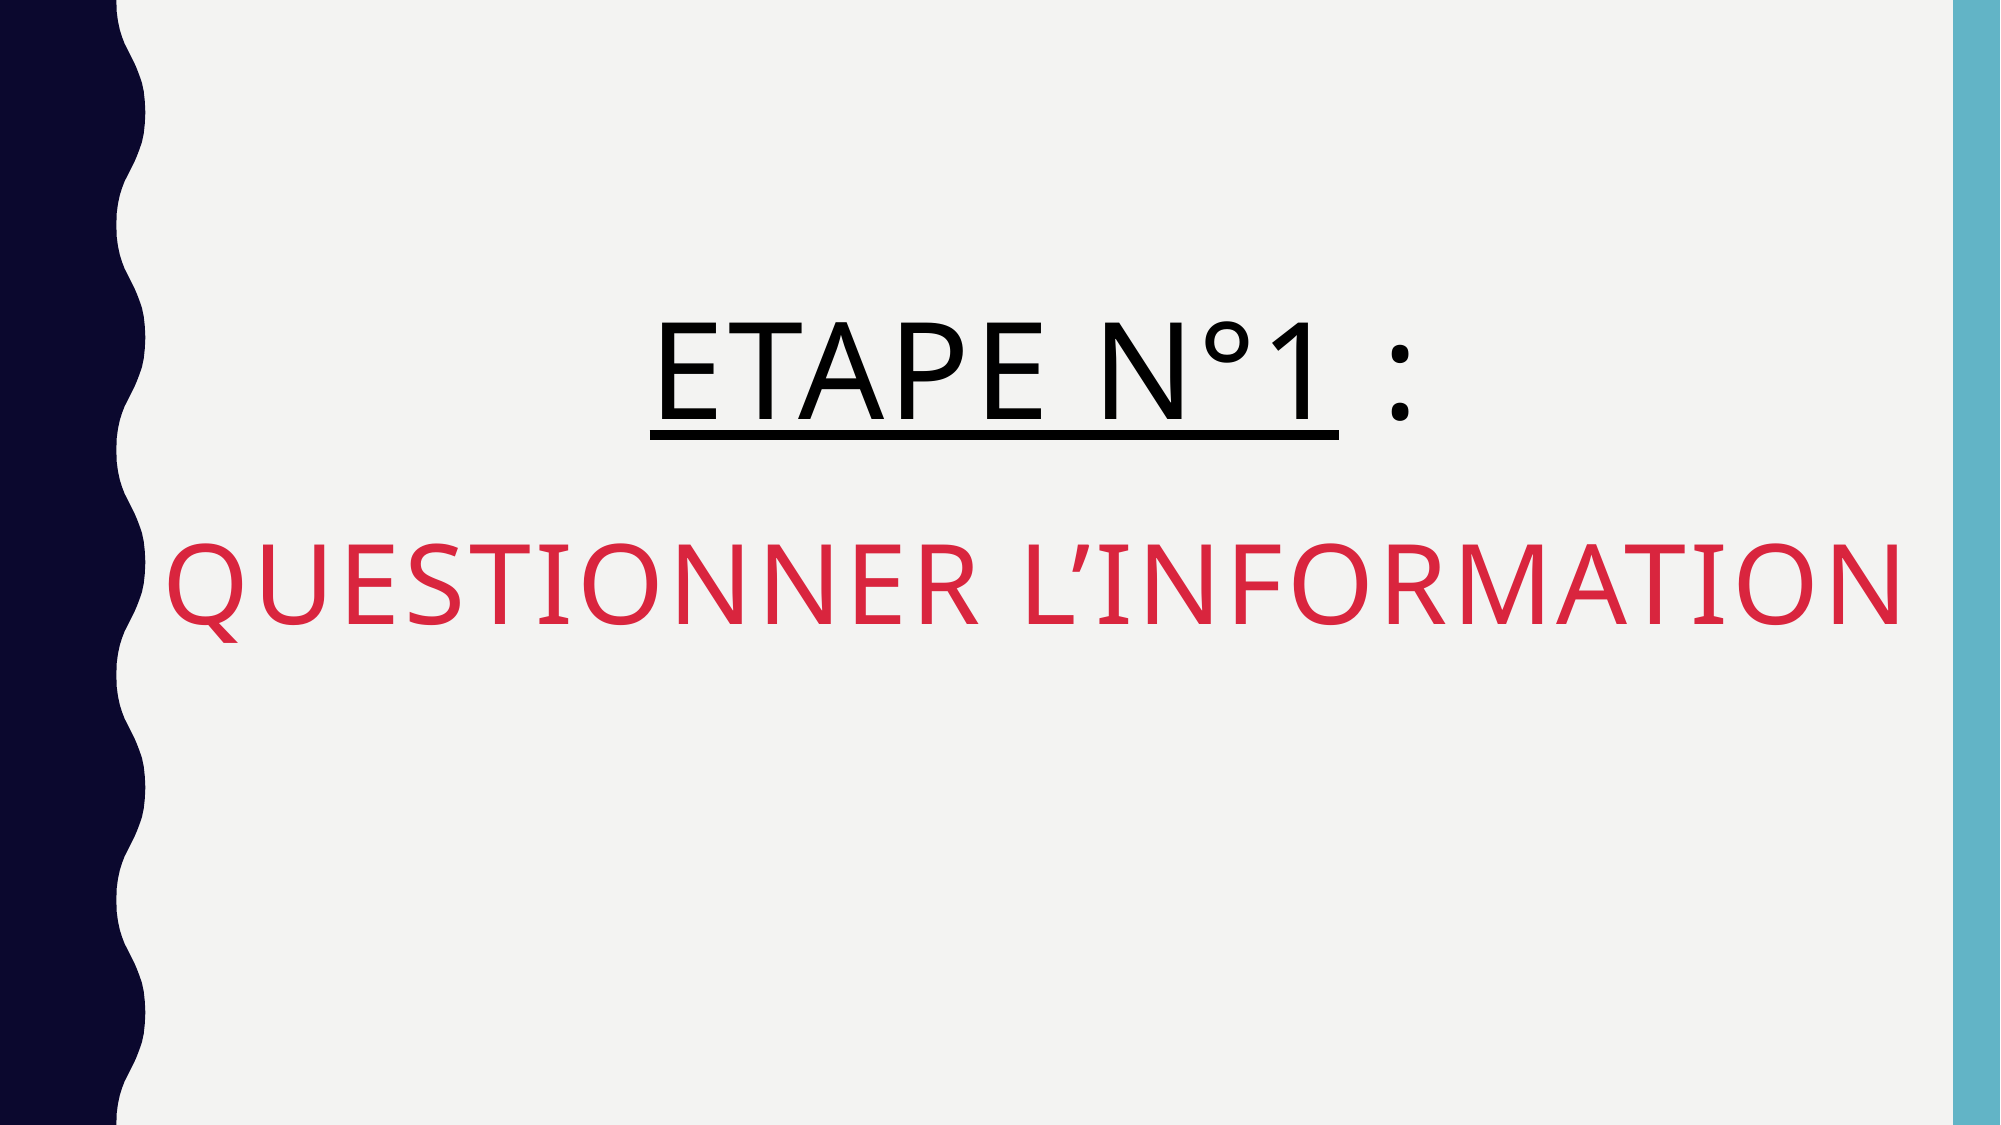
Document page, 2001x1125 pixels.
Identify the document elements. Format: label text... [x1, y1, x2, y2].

title Etape N°1 : Questionner l’information [125, 196, 1947, 787]
